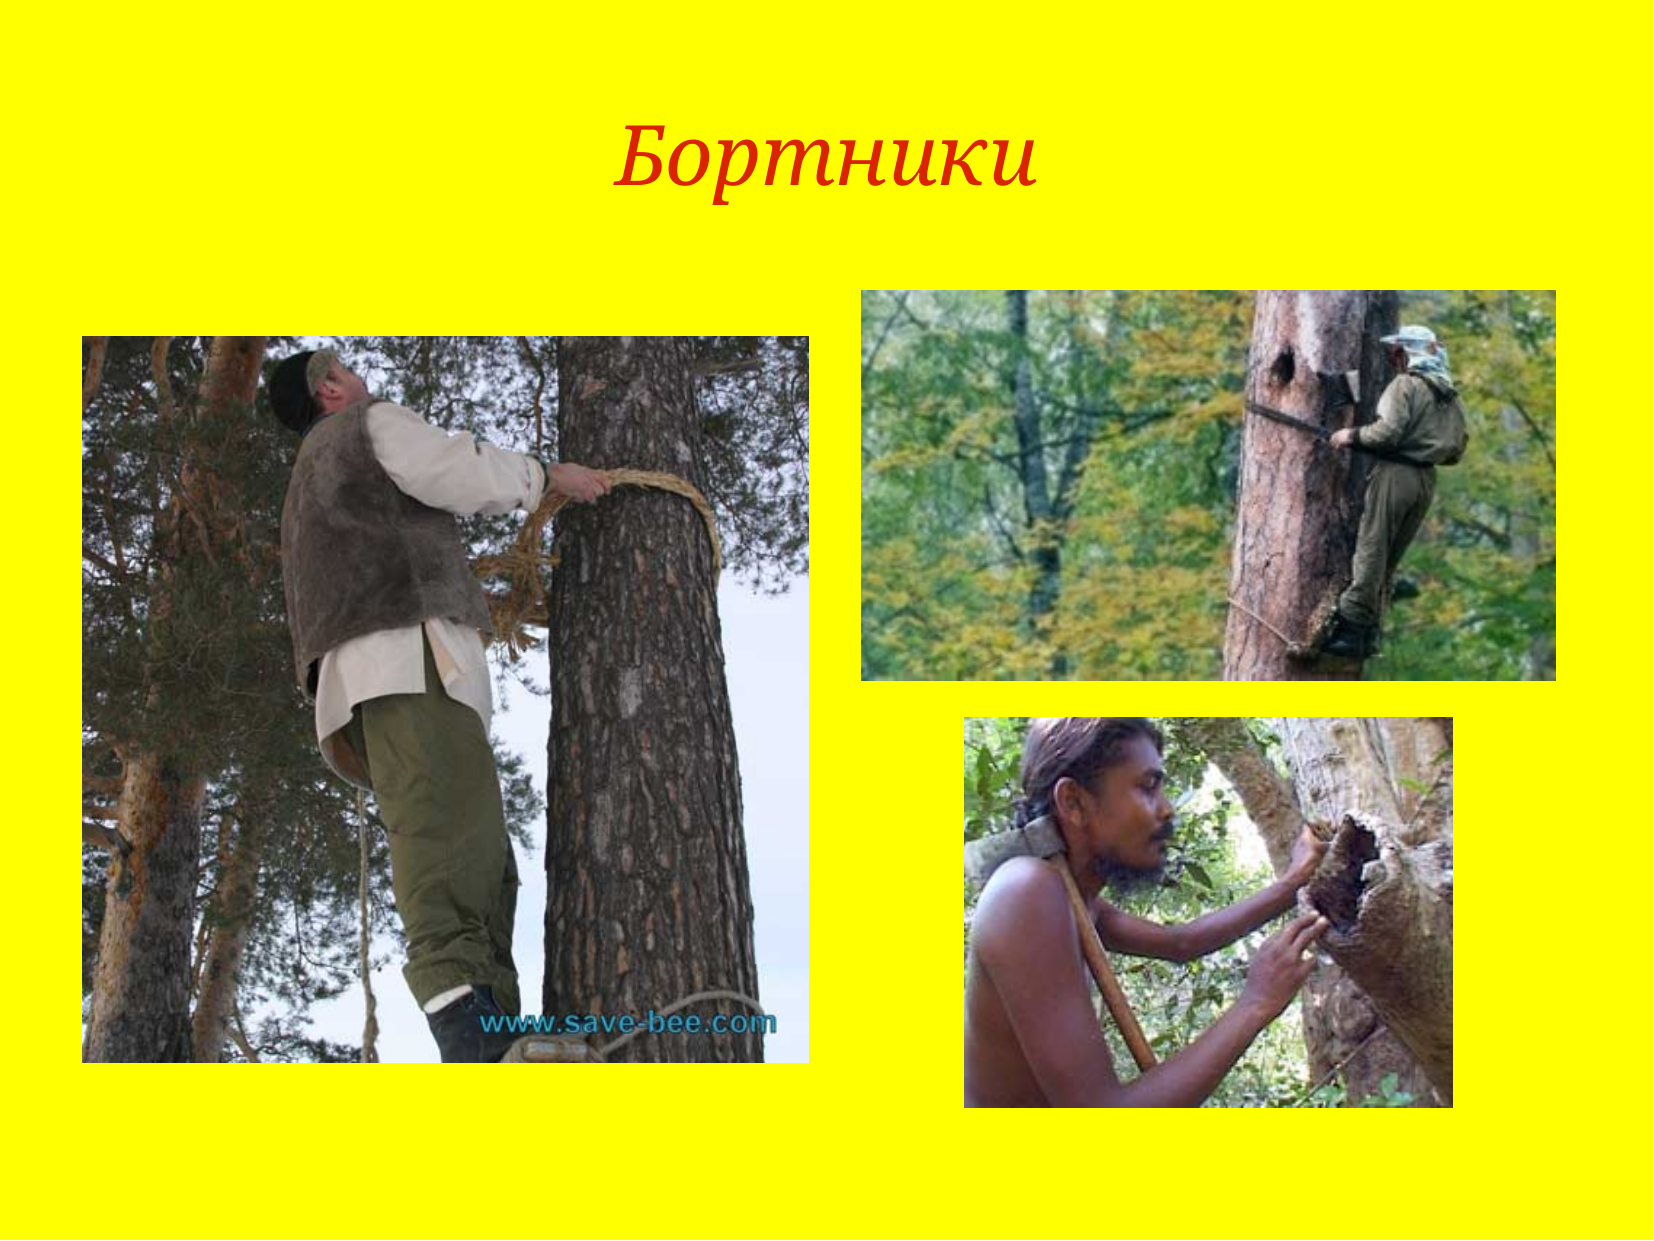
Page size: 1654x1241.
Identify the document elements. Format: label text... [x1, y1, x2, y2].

title Бортники [82, 49, 1571, 257]
picture [964, 717, 1453, 1109]
picture [82, 336, 809, 1063]
picture [861, 290, 1556, 681]
